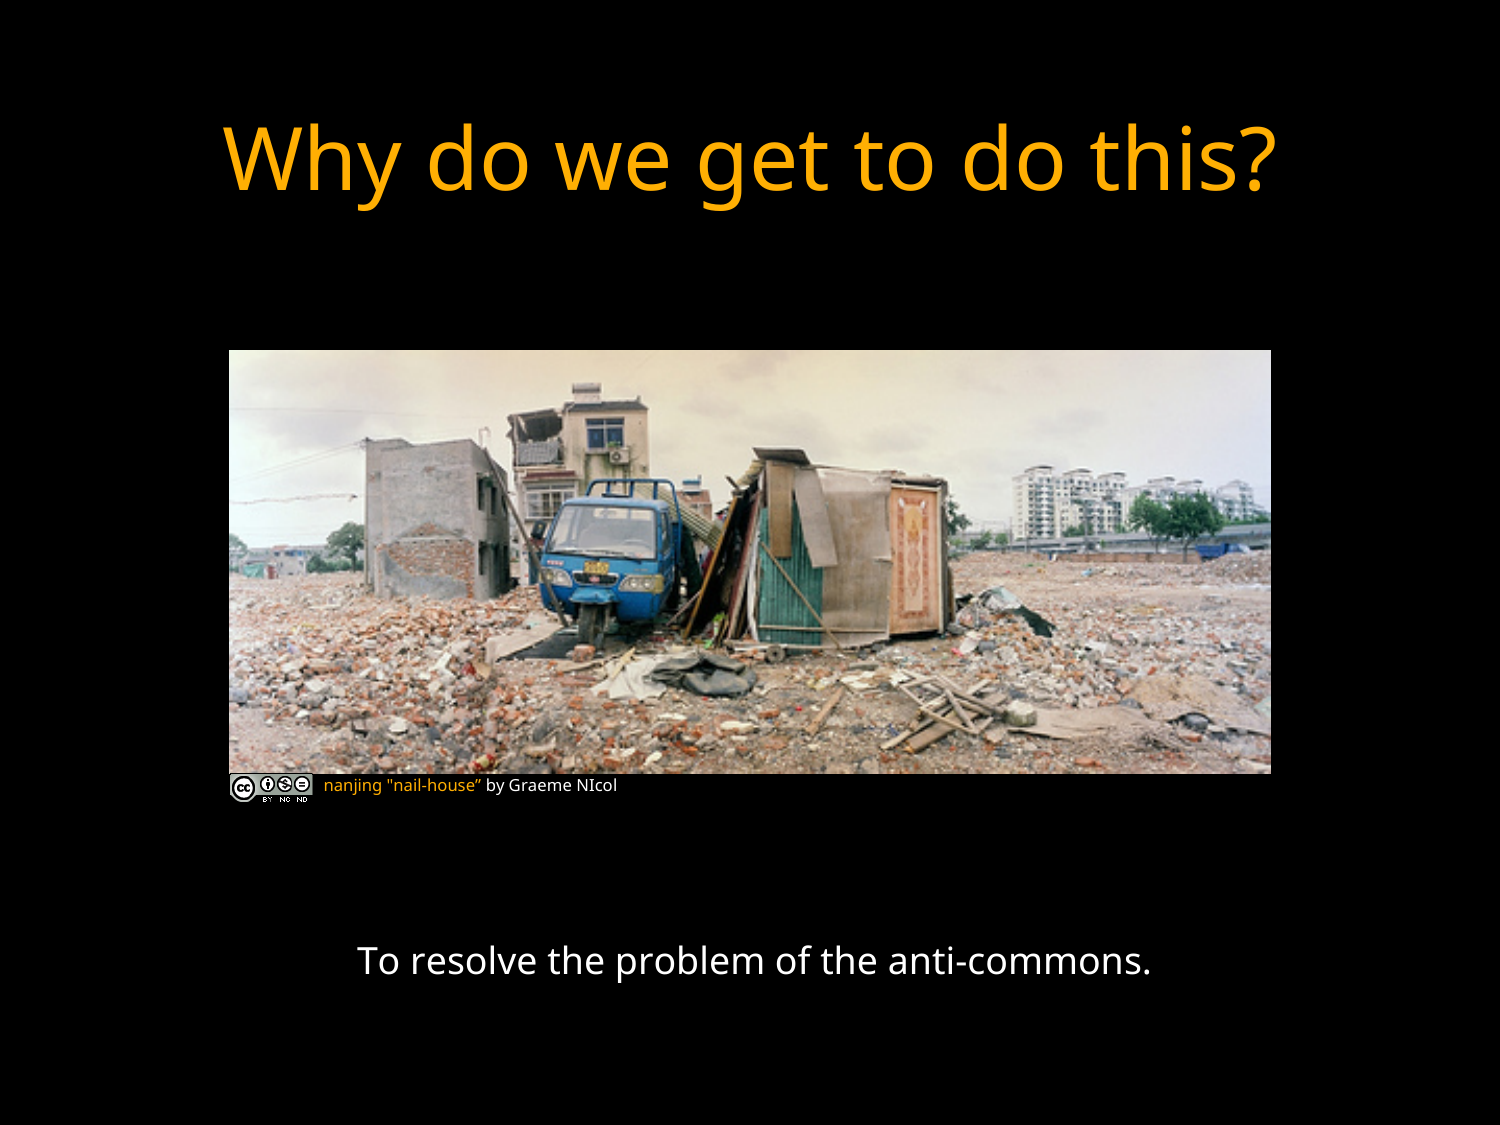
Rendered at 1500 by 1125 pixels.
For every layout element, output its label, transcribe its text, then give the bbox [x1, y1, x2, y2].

text_box To resolve the problem of the anti-commons. [342, 929, 1168, 990]
title Why do we get to do this? [100, 95, 1400, 226]
text_box nanjing "nail-house” by Graeme NIcol [308, 774, 633, 806]
picture [229, 350, 1271, 804]
list [162, 335, 1338, 1005]
